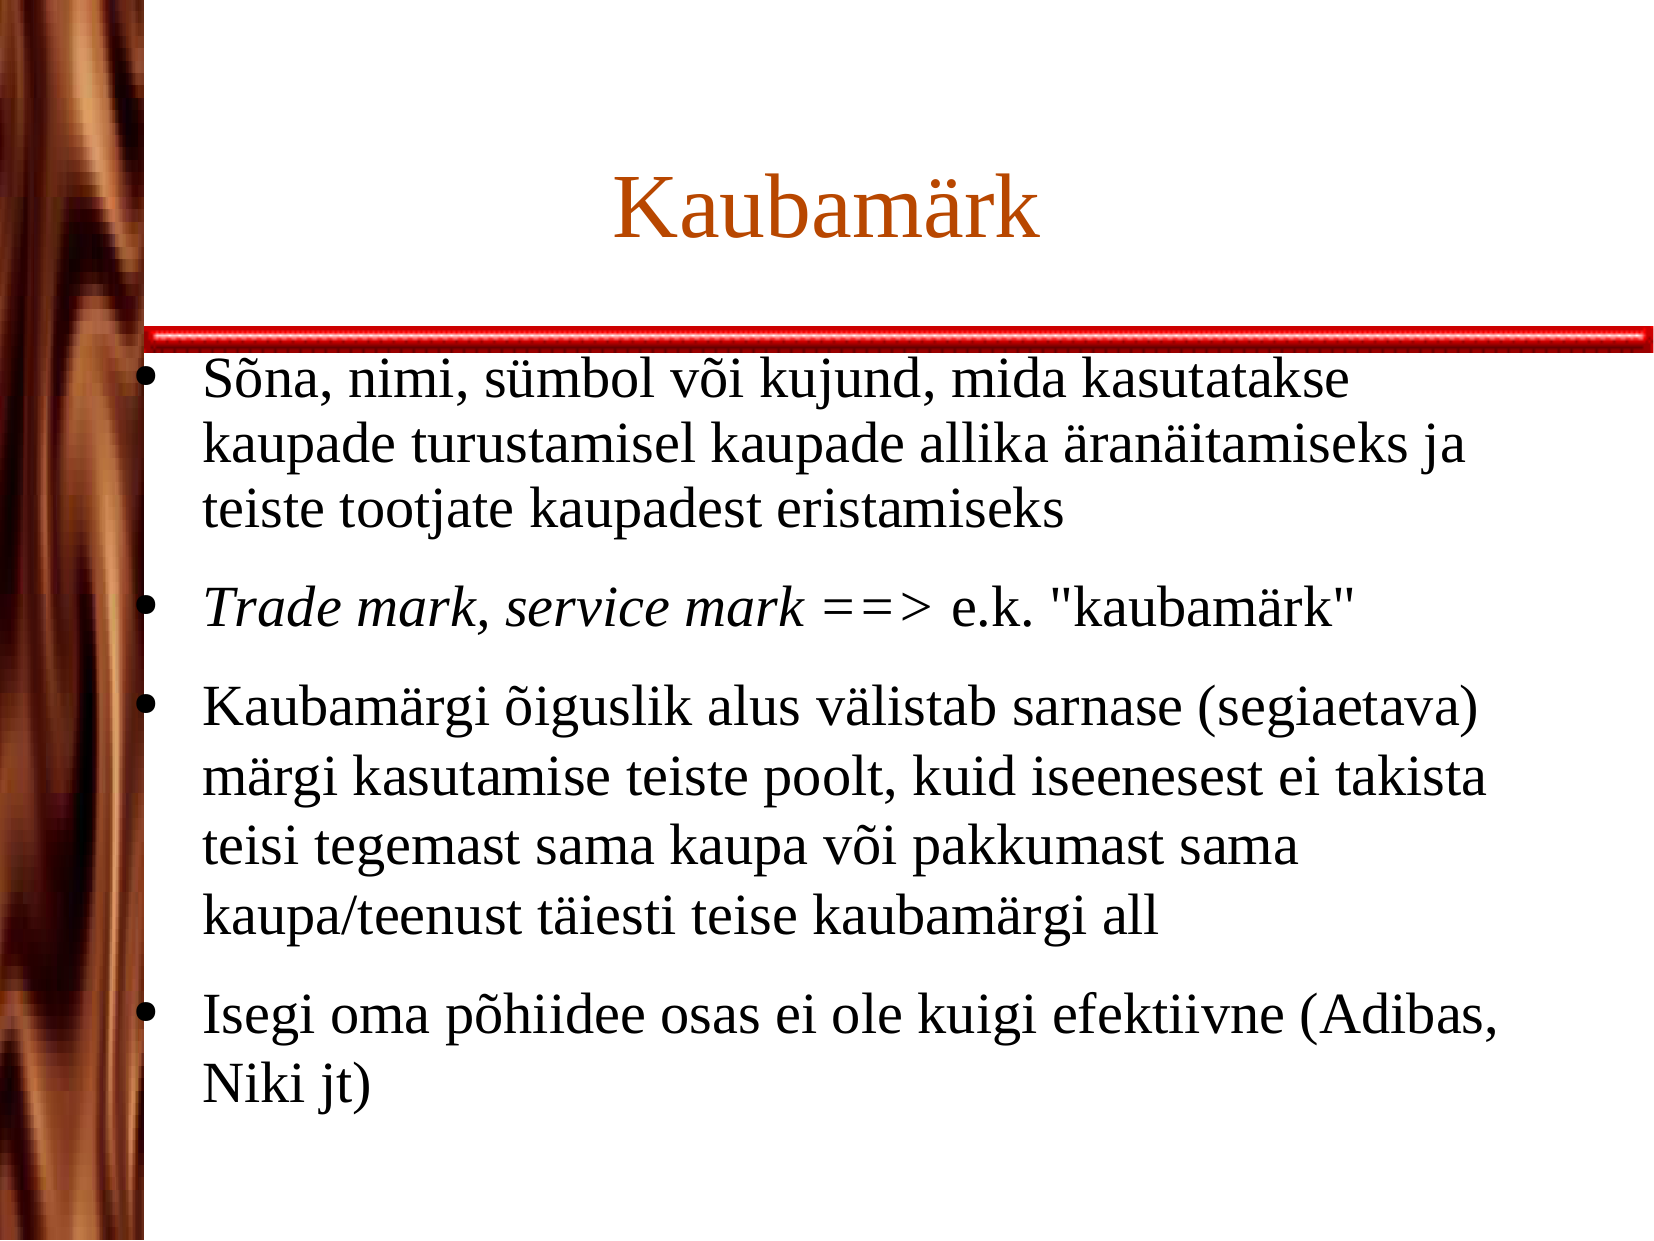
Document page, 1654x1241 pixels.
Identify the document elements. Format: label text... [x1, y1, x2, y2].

picture [0, 0, 1654, 1240]
list Sõna, nimi, sümbol või kujund, mida kasutatakse kaupade turustamisel kaupade allika äranäitamiseks ja teiste tootjate kaupadest eristamiseks Trade mark, service mark ==> e.k. "kaubamärk" Kaubamärgi õiguslik alus välistab sarnase (segiaetava) märgi kasutamise teiste poolt, kuid iseenesest ei takista teisi tegemast sama kaupa või pakkumast sama kaupa/teenust täiesti teise kaubamärgi all Isegi oma põhiidee osas ei ole kuigi efektiivne (Adibas, Niki jt) [121, 344, 1533, 1126]
title Kaubamärk [121, 100, 1533, 312]
